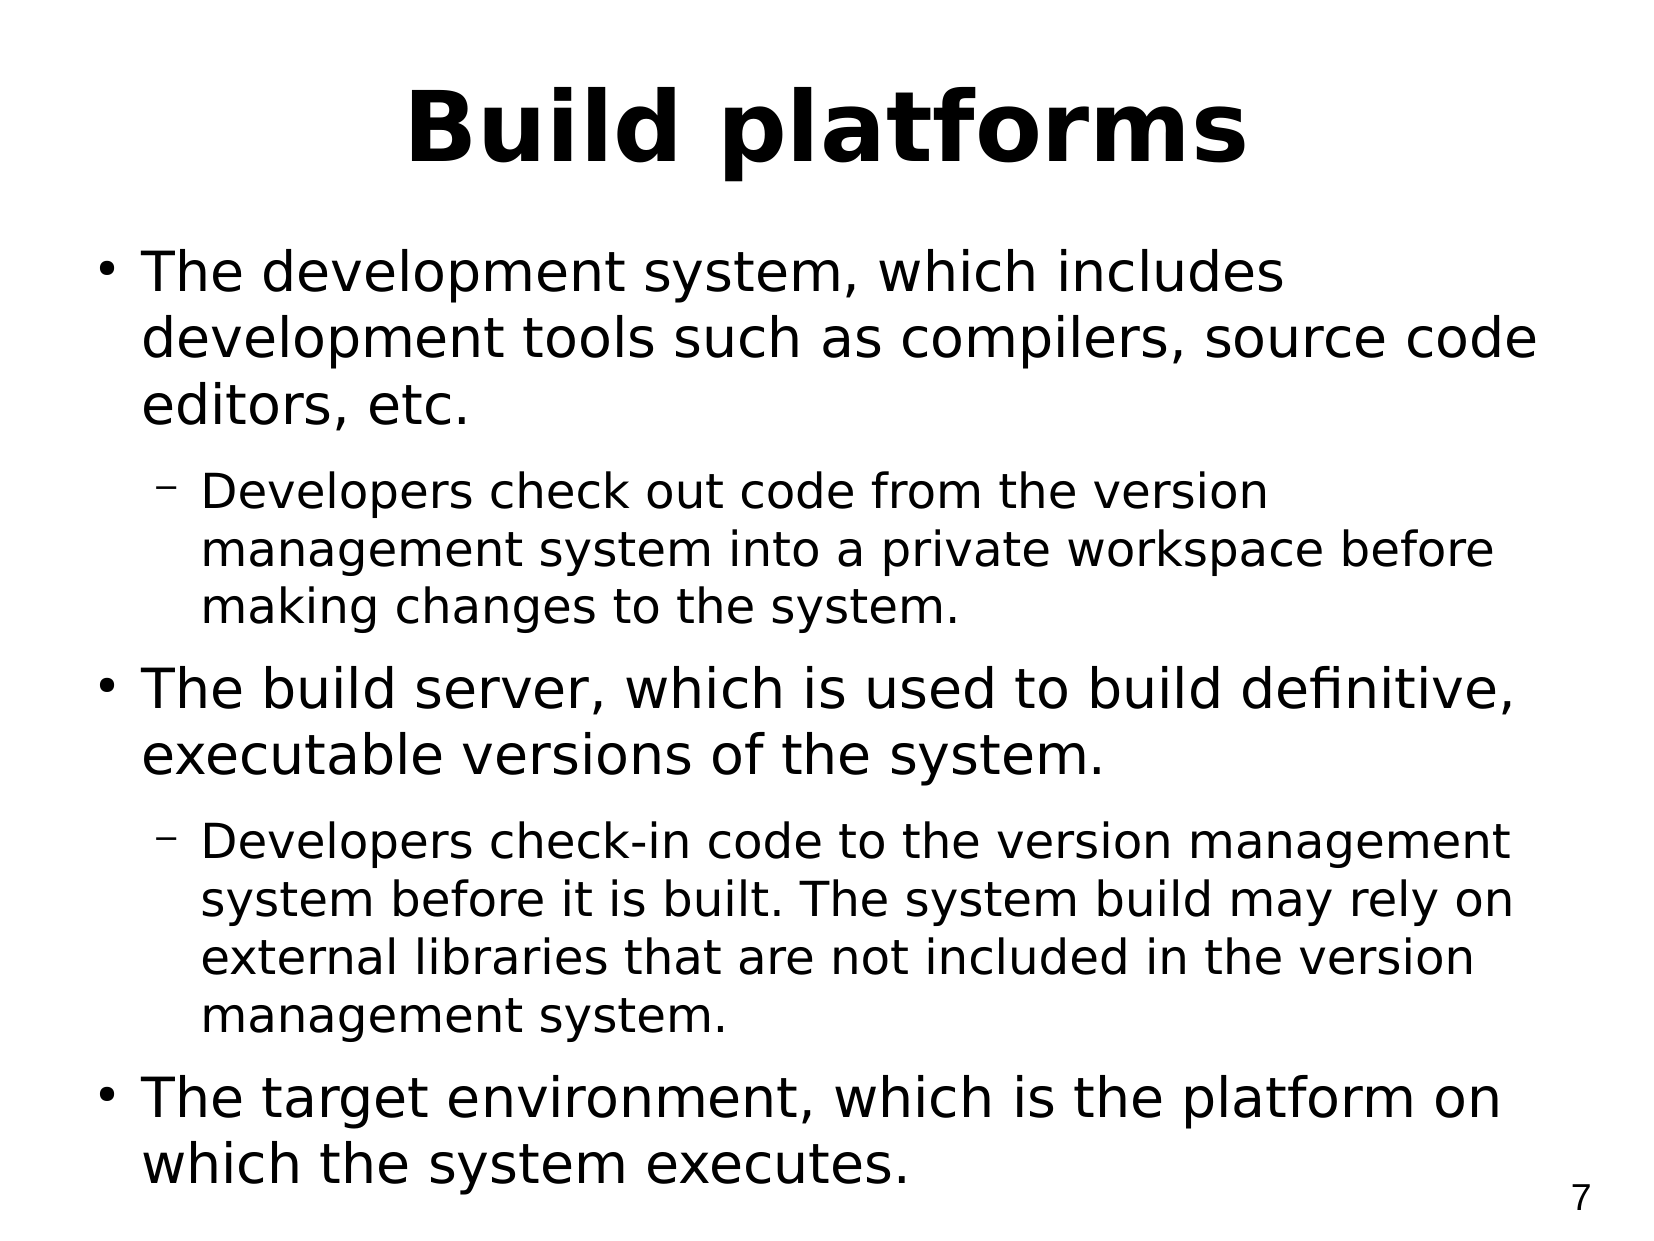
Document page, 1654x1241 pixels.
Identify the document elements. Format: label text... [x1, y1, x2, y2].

list The development system, which includes development tools such as compilers, source code editors, etc. Developers check out code from the version management system into a private workspace before making changes to the system. The build server, which is used to build definitive, executable versions of the system. Developers check-in code to the version management system before it is built. The system build may rely on external libraries that are not included in the version management system. The target environment, which is the platform on which the system executes. [82, 236, 1571, 1205]
title Build platforms [82, 49, 1571, 196]
